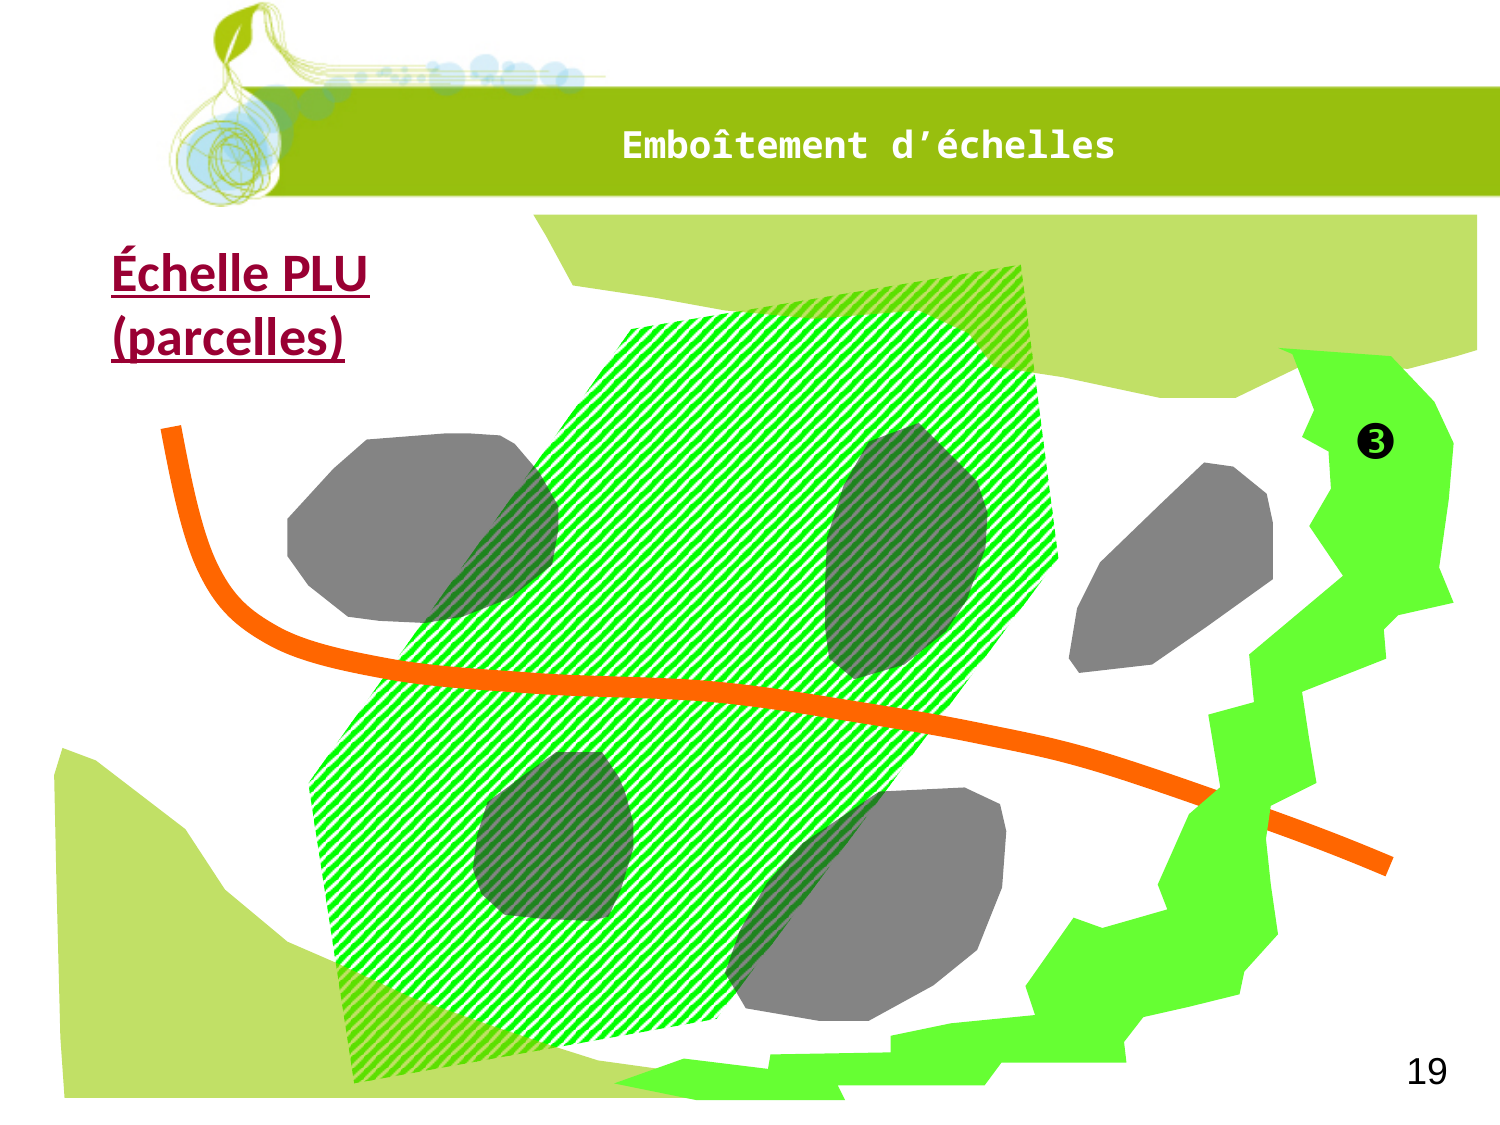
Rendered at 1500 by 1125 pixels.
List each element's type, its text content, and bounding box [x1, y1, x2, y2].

text_box Emboîtement d’échelles [312, 90, 1426, 197]
text_box Échelle PLU (parcelles) [96, 229, 385, 375]
text_box [1068, 462, 1273, 673]
text_box [54, 214, 1478, 1101]
text_box  [1338, 401, 1416, 478]
text_box <numéro> [1391, 1039, 1471, 1101]
picture [0, 0, 1500, 207]
